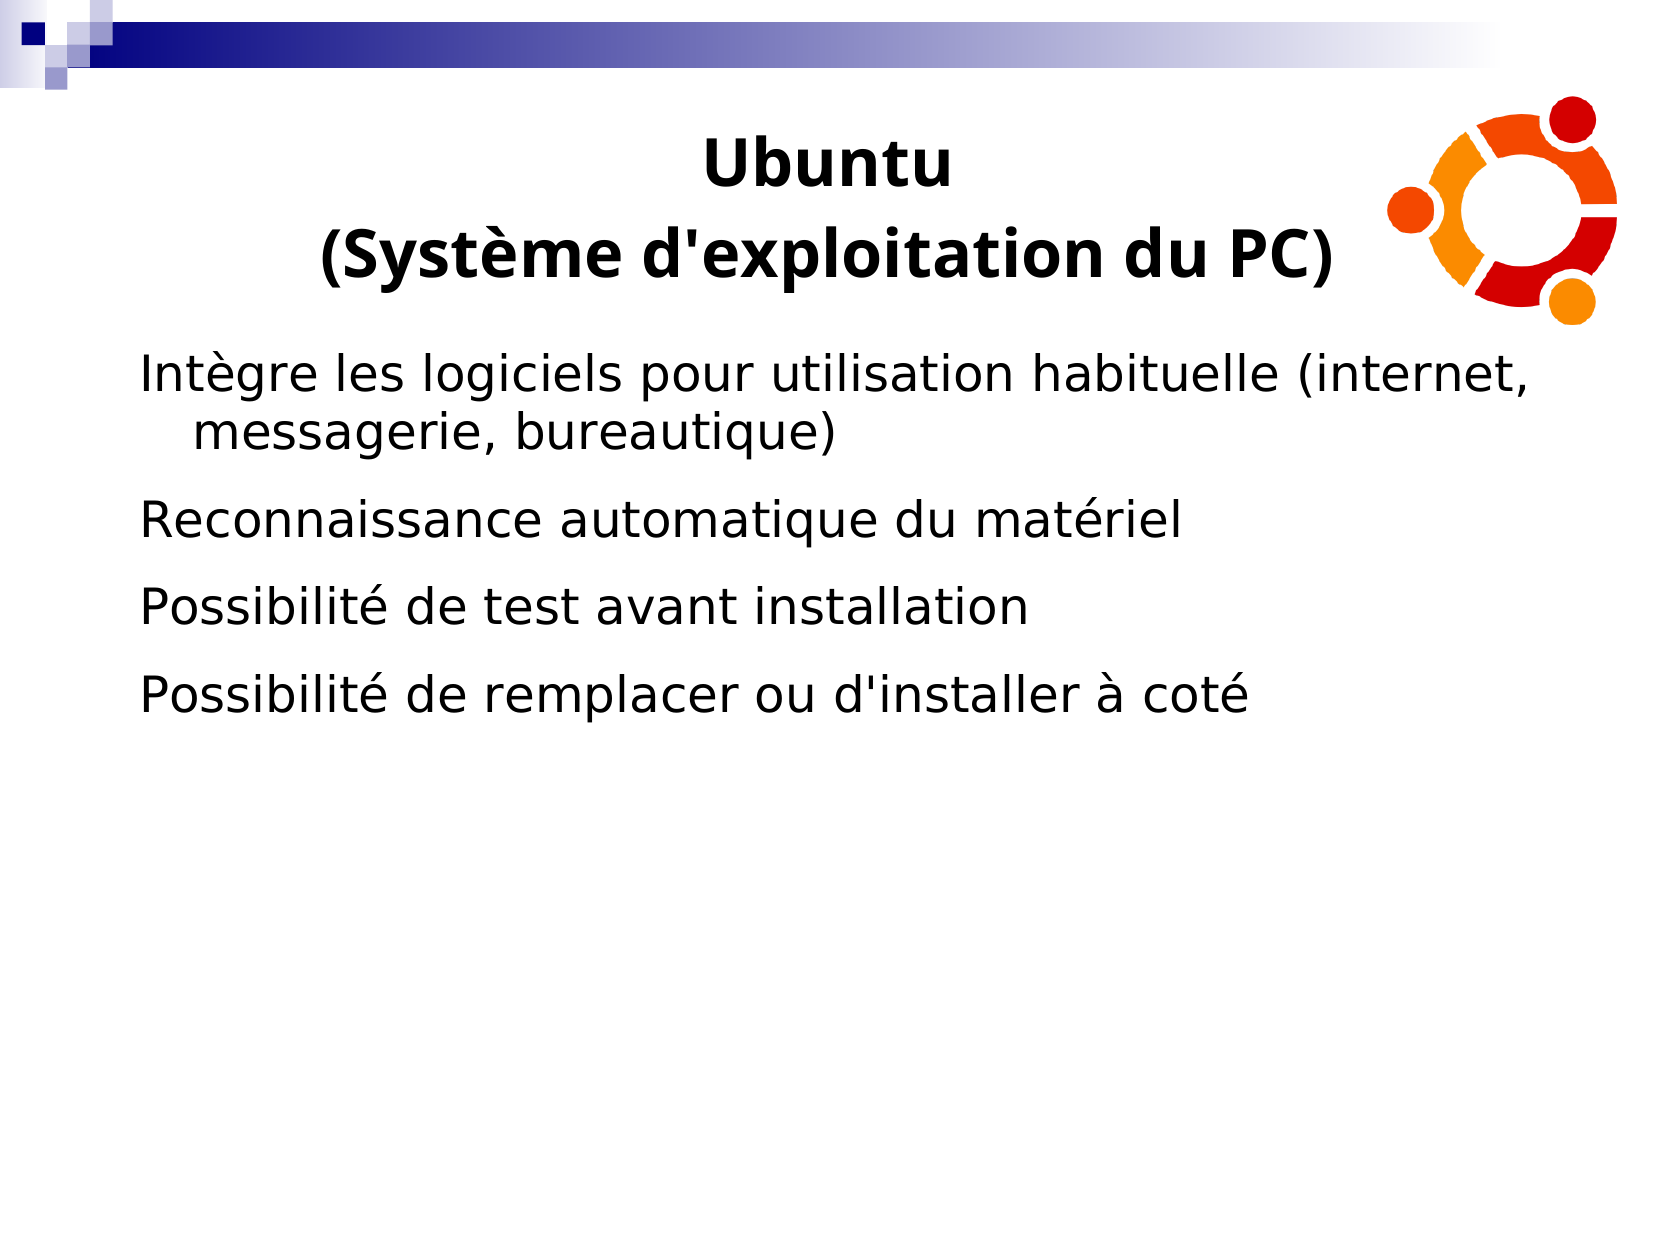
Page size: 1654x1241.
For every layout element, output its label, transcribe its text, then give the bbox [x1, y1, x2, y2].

list Intègre les logiciels pour utilisation habituelle (internet, messagerie, bureautique) Reconnaissance automatique du matériel Possibilité de test avant installation Possibilité de remplacer ou d'installer à coté [121, 344, 1534, 1127]
title Ubuntu (Système d'exploitation du PC) [121, 102, 1375, 311]
picture [1375, 83, 1634, 336]
